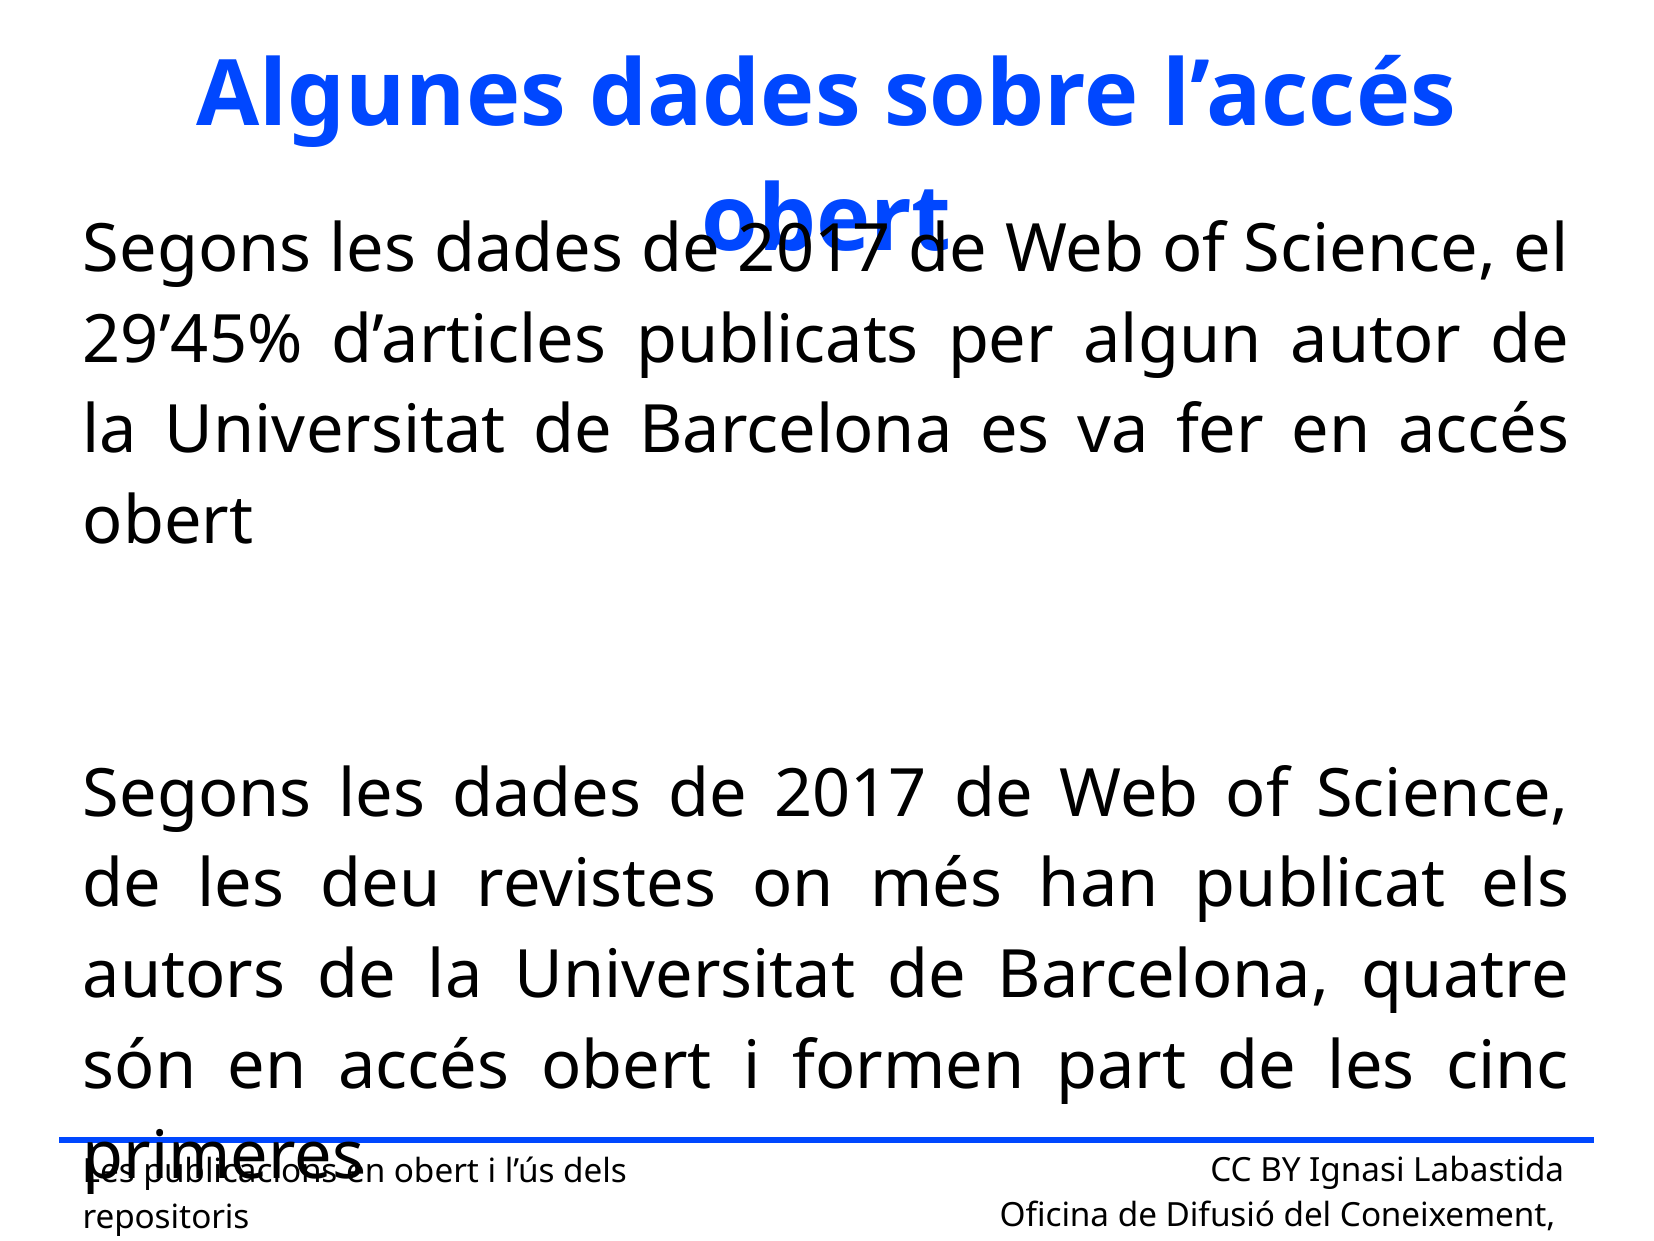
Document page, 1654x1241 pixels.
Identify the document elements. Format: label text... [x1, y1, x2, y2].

subtitle Segons les dades de 2017 de Web of Science, el 29’45% d’articles publicats per algun autor de la Universitat de Barcelona es va fer en accés obert Segons les dades de 2017 de Web of Science, de les deu revistes on més han publicat els autors de la Universitat de Barcelona, quatre són en accés obert i formen part de les cinc primeres [82, 288, 1571, 1111]
title Algunes dades sobre l’accés obert [82, 49, 1571, 257]
